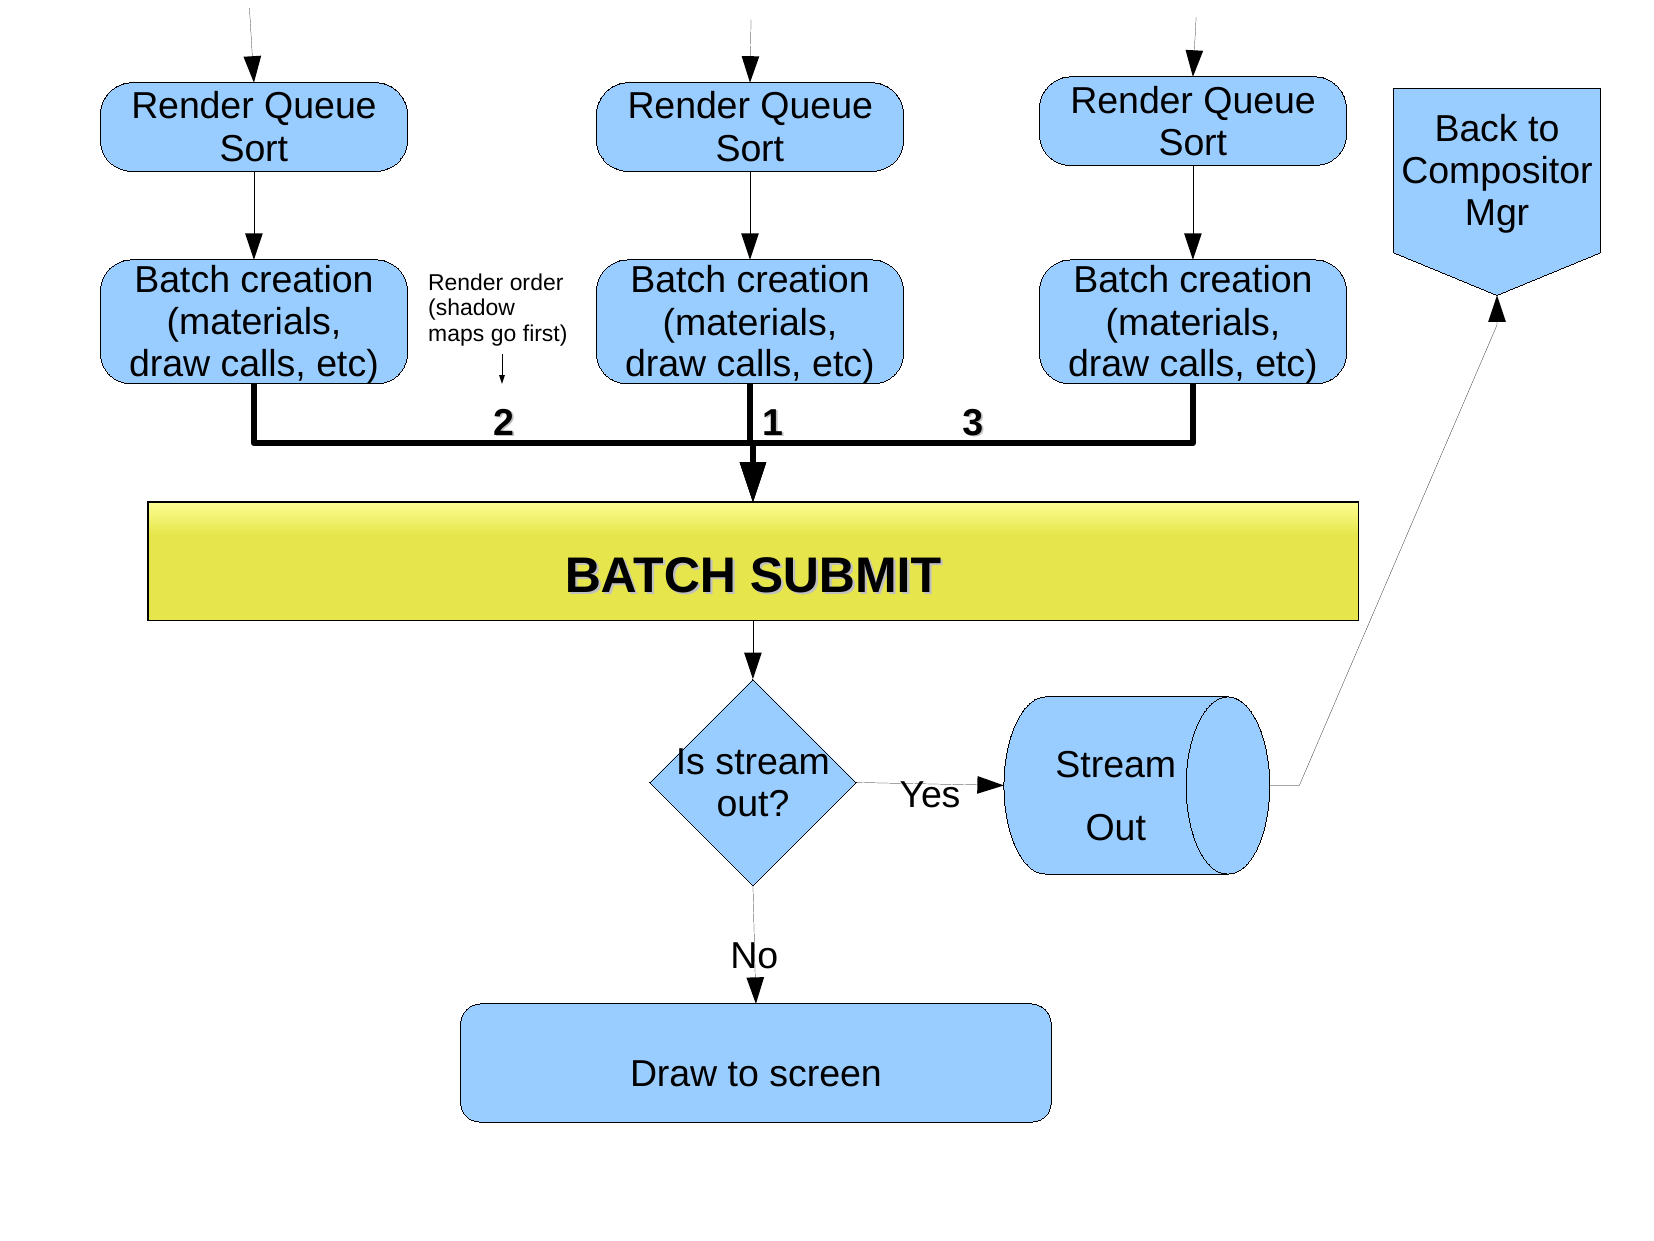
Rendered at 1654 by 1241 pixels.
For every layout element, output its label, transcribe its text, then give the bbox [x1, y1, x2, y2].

text_box Batch creation (materials, draw calls, etc) [100, 259, 408, 384]
text_box BATCH SUBMIT [147, 501, 1359, 621]
text_box Render order (shadow maps go first) [413, 262, 591, 355]
text_box Render Queue Sort [596, 82, 904, 172]
text_box Is stream out? [649, 679, 856, 885]
text_box Batch creation (materials, draw calls, etc) [596, 259, 904, 384]
text_box Render Queue Sort [100, 82, 408, 172]
text_box Back to Compositor Mgr [1393, 88, 1601, 296]
text_box Batch creation (materials, draw calls, etc) [1039, 259, 1347, 384]
text_box Stream Out [1003, 696, 1270, 875]
text_box Draw to screen [460, 1003, 1052, 1123]
text_box Render Queue Sort [1039, 76, 1347, 166]
